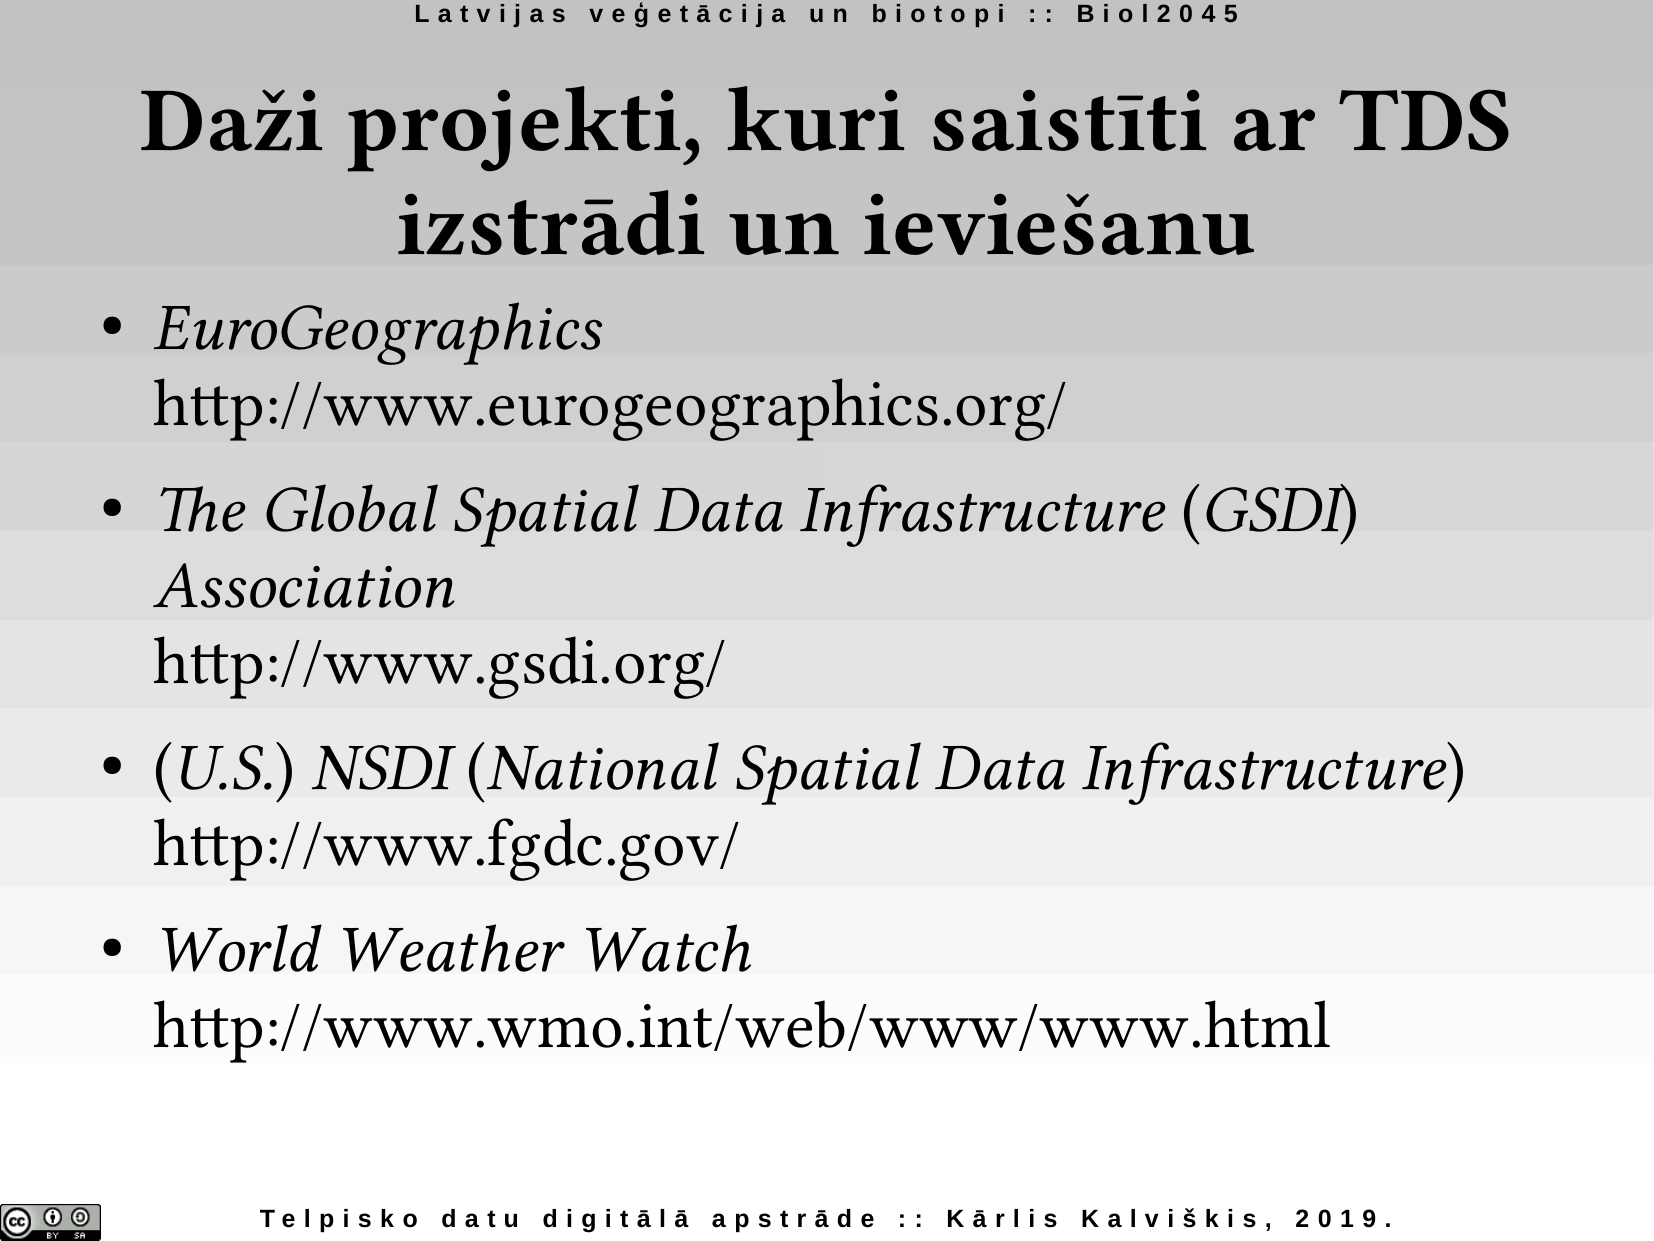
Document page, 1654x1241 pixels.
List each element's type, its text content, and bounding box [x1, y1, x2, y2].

list EuroGeographics http://www.eurogeographics.org/ The Global Spatial Data Infrastructure (GSDI) Association http://www.gsdi.org/ (U.S.) NSDI (National Spatial Data Infrastructure) http://www.fgdc.gov/ World Weather Watch http://www.wmo.int/web/www/www.html [82, 289, 1571, 1113]
title Daži projekti, kuri saistīti ar TDS izstrādi un ieviešanu [29, 49, 1625, 296]
picture [0, 0, 1654, 1241]
